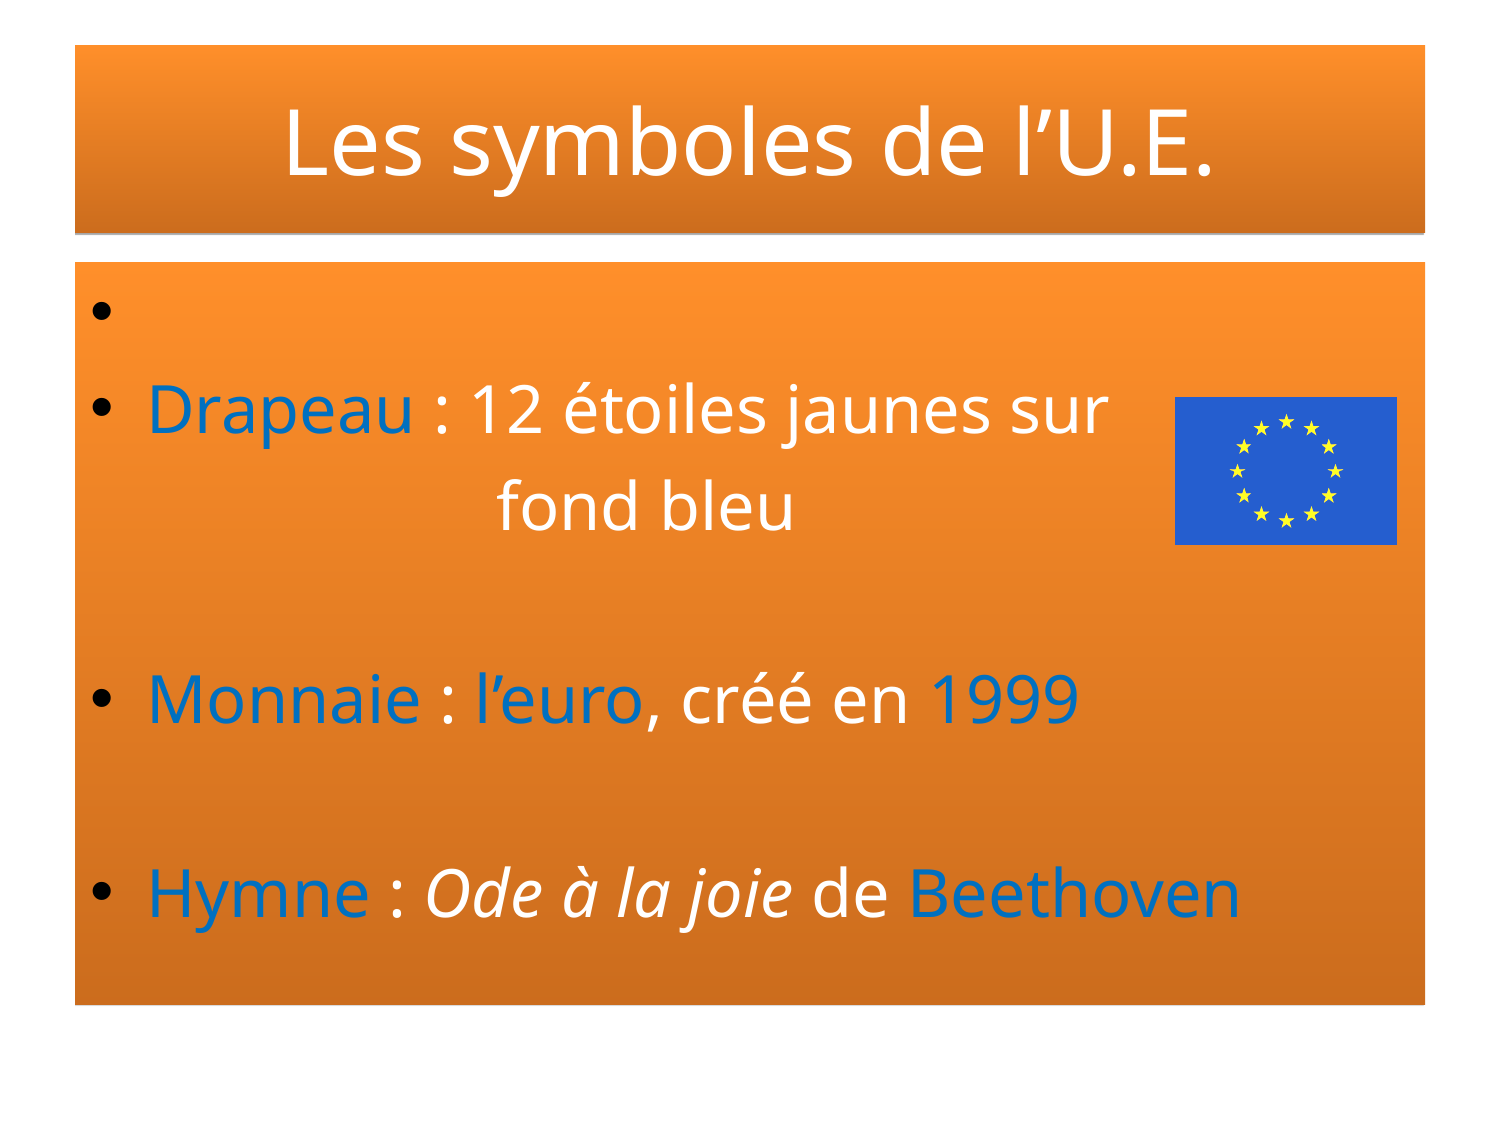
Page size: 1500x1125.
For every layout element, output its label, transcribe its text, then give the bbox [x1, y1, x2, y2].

picture [1175, 397, 1397, 545]
title Les symboles de l’U.E. [75, 70, 1426, 233]
list Drapeau : 12 étoiles jaunes sur fond bleu Monnaie : l’euro, créé en 1999 Hymne : Ode à la joie de Beethoven [75, 262, 1426, 1005]
